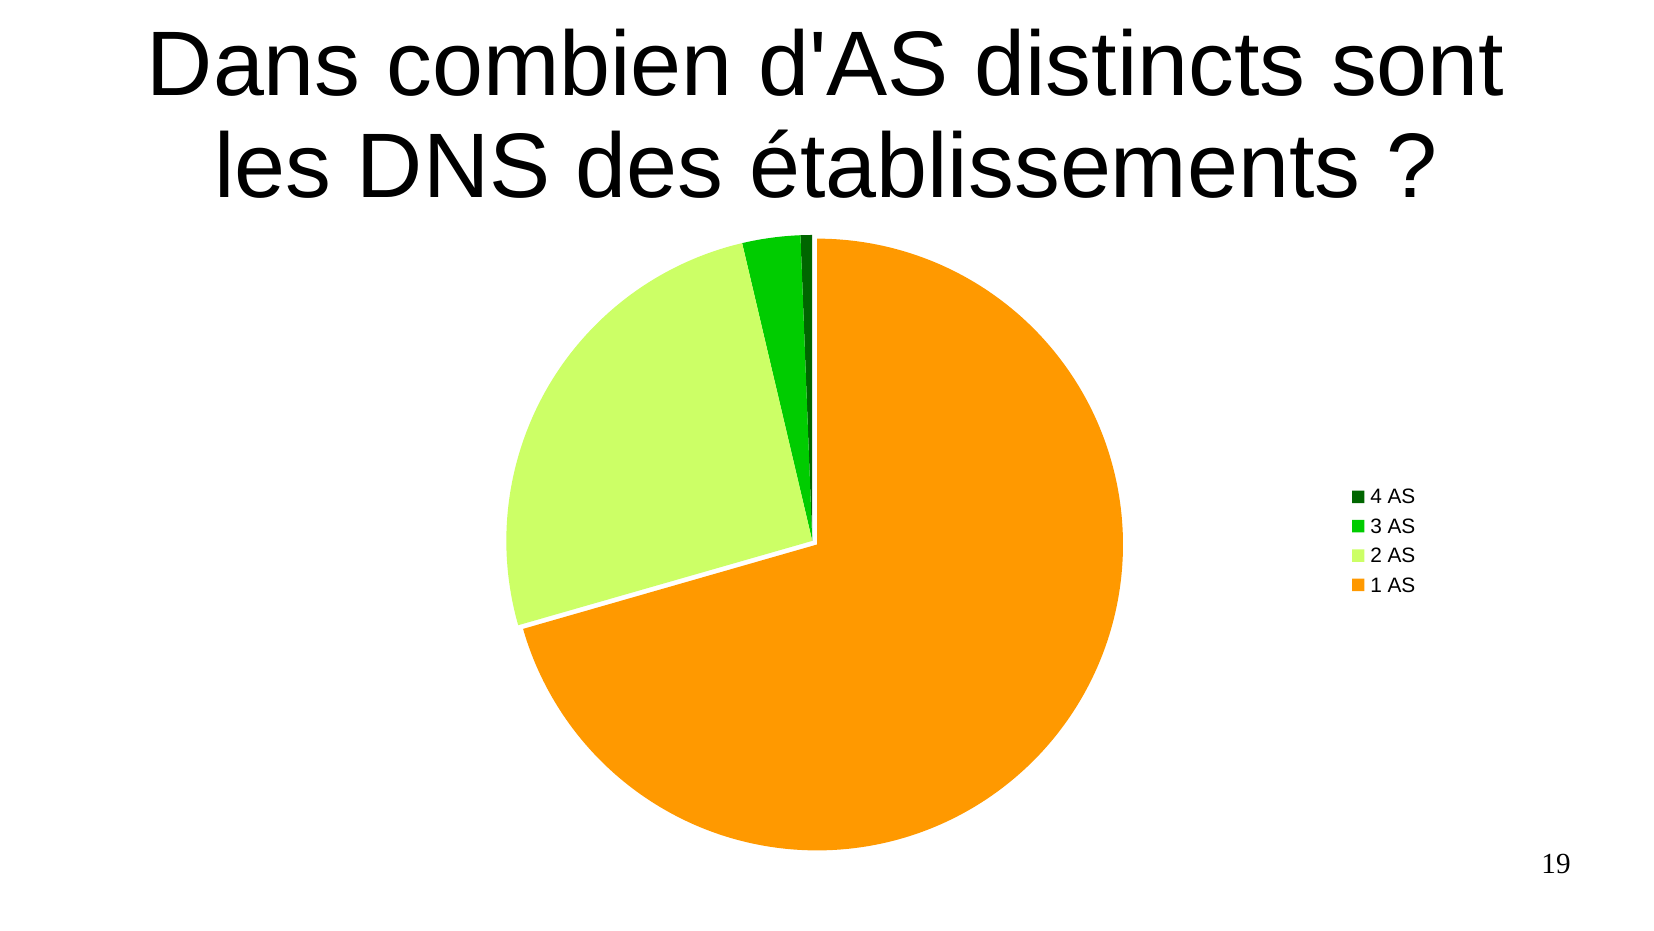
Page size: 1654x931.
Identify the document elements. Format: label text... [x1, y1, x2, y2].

title Dans combien d'AS distincts sont les DNS des établissements ? [82, 12, 1571, 218]
chart [279, 215, 1436, 866]
